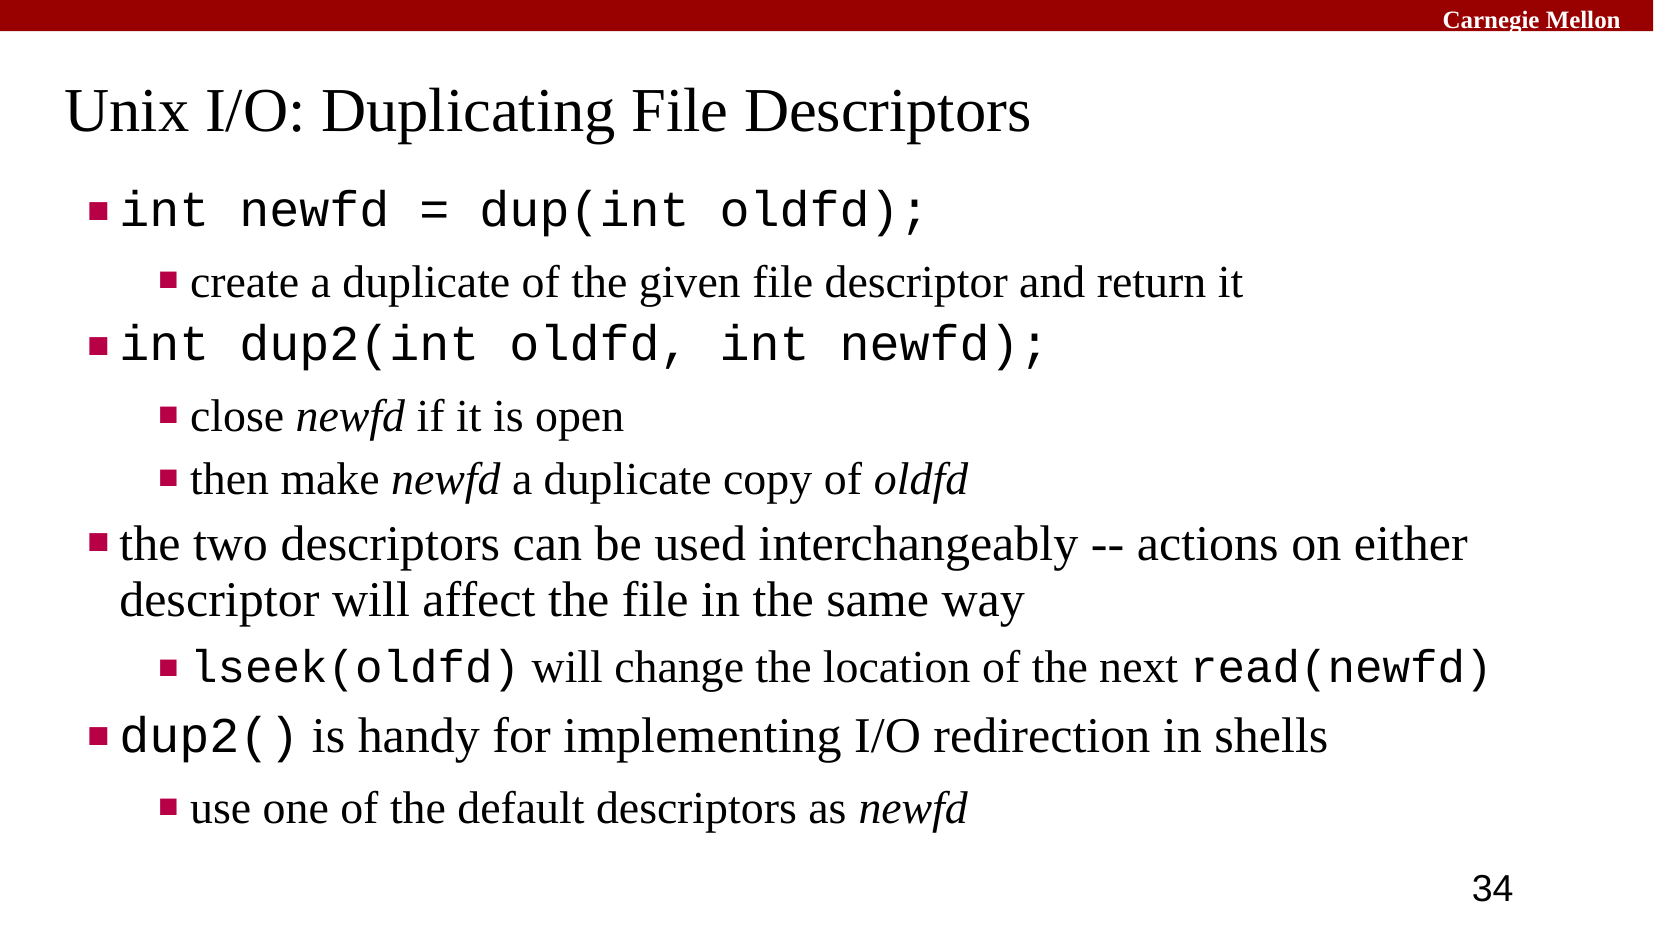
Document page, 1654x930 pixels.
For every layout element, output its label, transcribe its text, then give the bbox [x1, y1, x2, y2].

title Unix I/O: Duplicating File Descriptors [64, 58, 1576, 163]
list int newfd = dup(int oldfd); create a duplicate of the given file descriptor and return it int dup2(int oldfd, int newfd); close newfd if it is open then make newfd a duplicate copy of oldfd the two descriptors can be used interchangeably -- actions on either descriptor will affect the file in the same way lseek(oldfd) will change the location of the next read(newfd) dup2() is handy for implementing I/O redirection in shells use one of the default descriptors as newfd [71, 184, 1576, 859]
